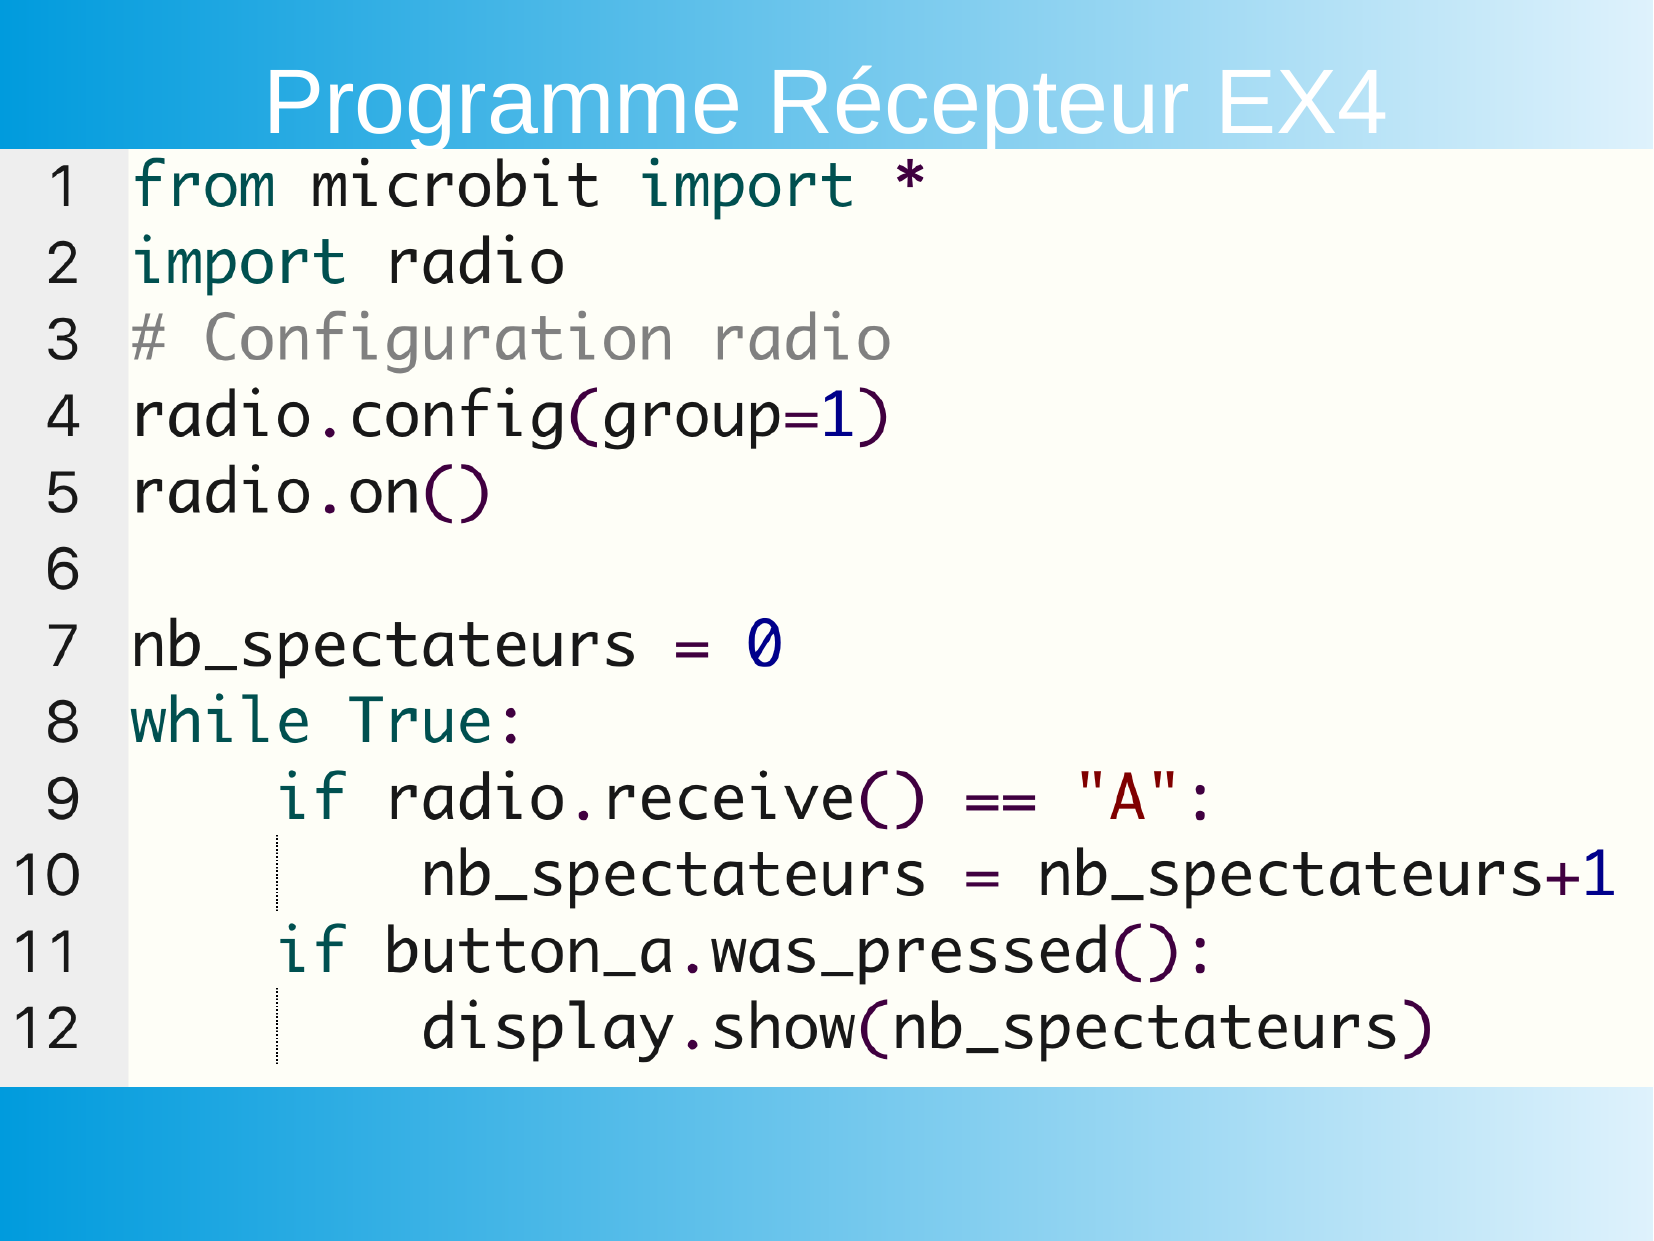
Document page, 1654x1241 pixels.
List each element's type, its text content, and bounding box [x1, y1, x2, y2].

picture [0, 149, 1654, 1241]
title Programme Récepteur EX4 [82, 49, 1571, 149]
